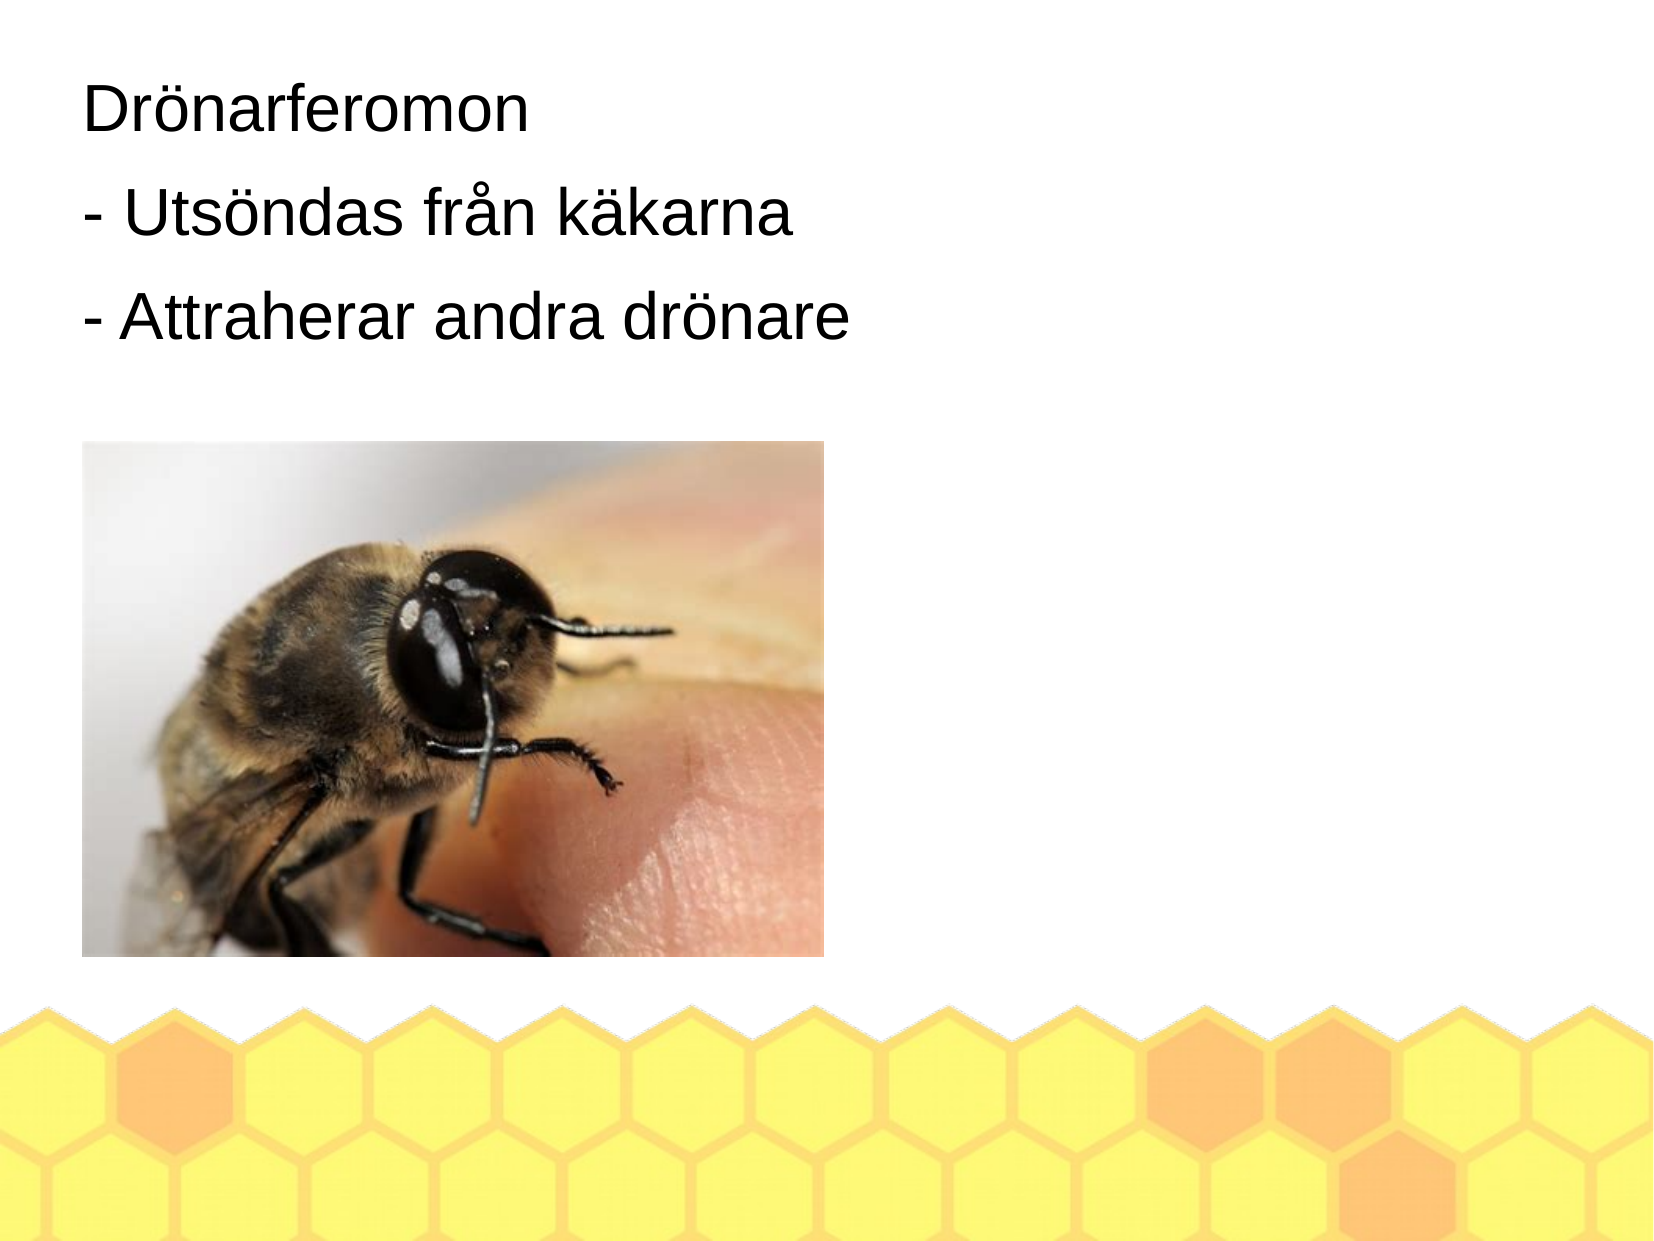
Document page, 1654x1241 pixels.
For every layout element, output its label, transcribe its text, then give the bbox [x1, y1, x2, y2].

picture [82, 441, 824, 957]
picture [0, 1001, 1654, 1241]
list Drönarferomon - Utsöndas från käkarna - Attraherar andra drönare [82, 70, 1571, 1010]
